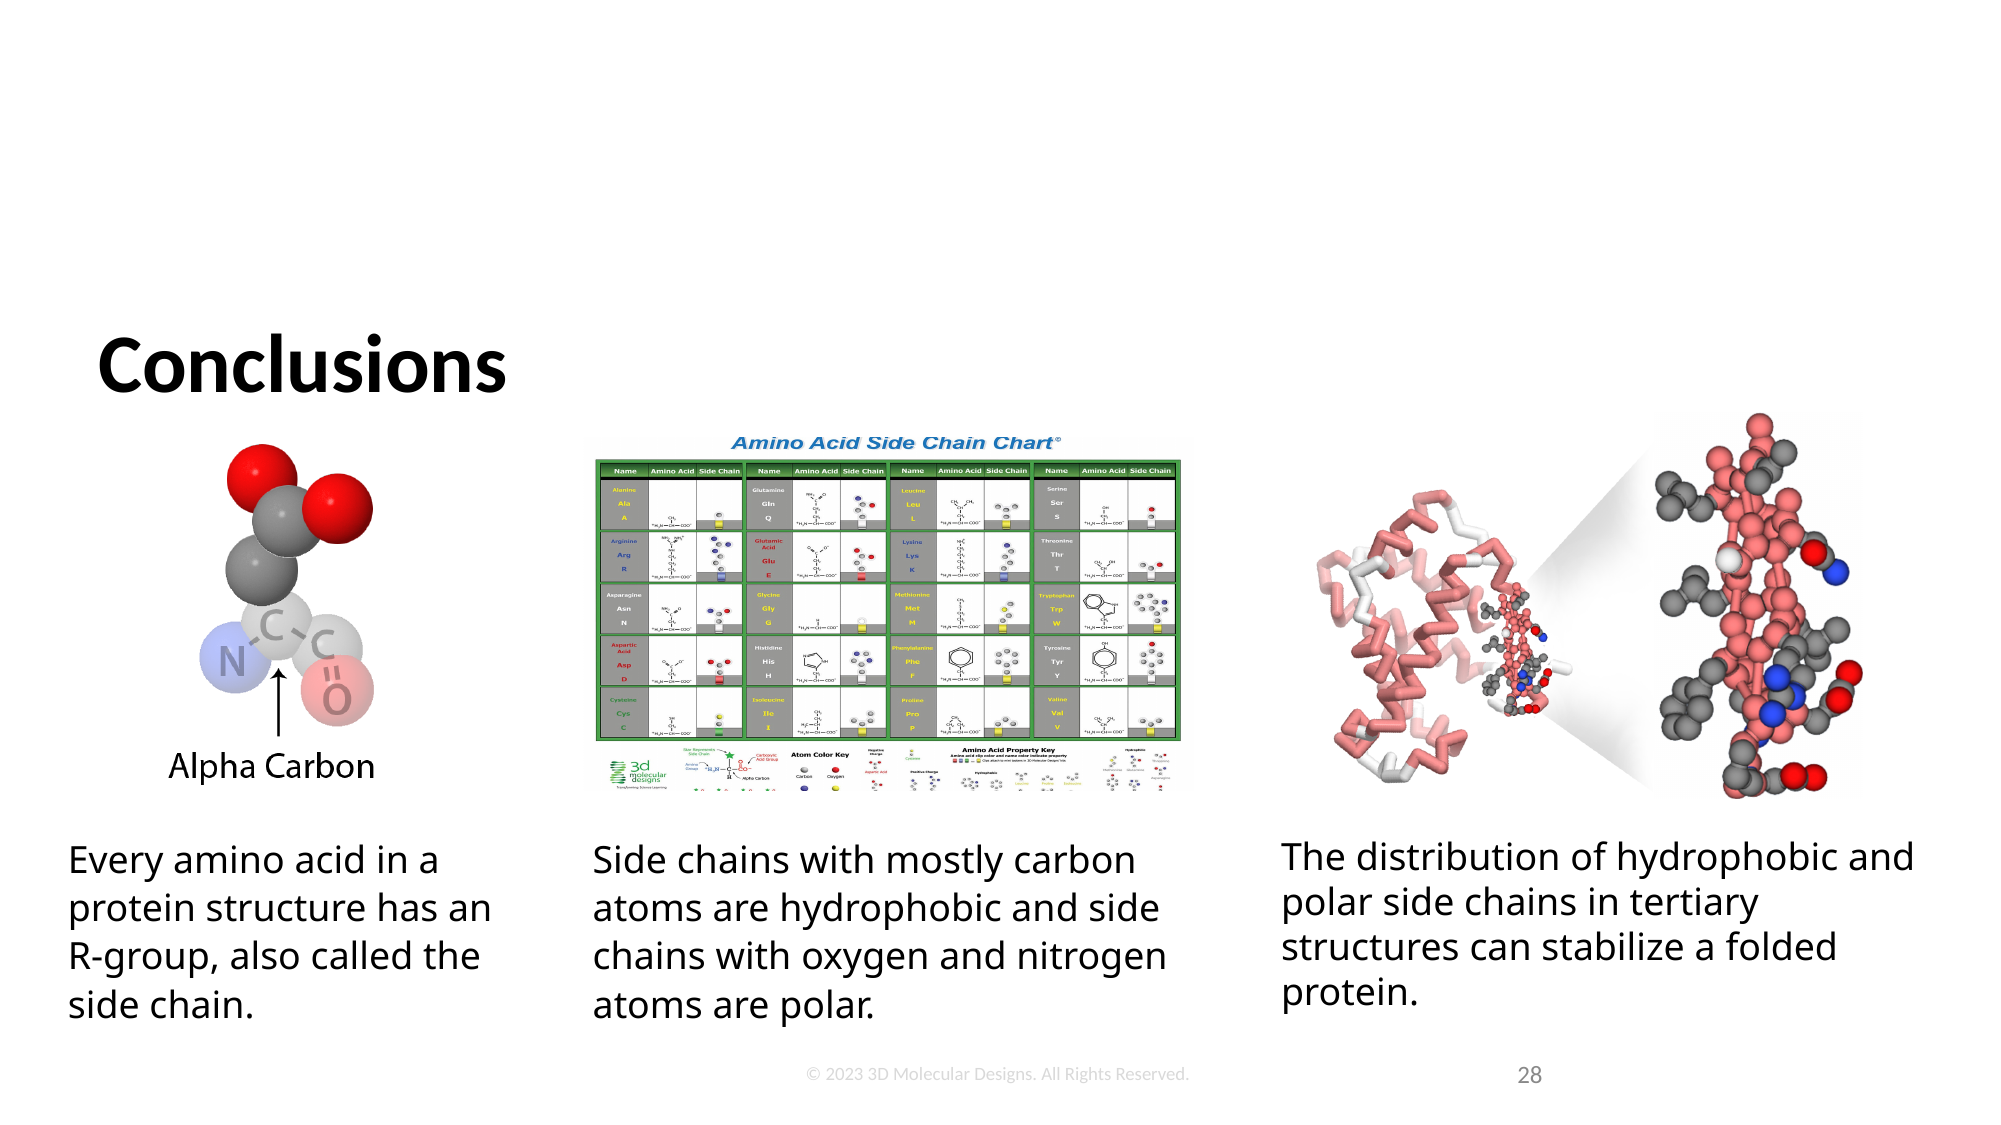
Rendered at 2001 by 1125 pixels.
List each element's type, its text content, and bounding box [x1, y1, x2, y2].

footer © 2023 3D Molecular Designs. All Rights Reserved. [662, 1042, 1338, 1103]
text_box The distribution of hydrophobic and polar side chains in tertiary structures can stabilize a folded protein. [1266, 825, 1948, 978]
slide_number 28 [1502, 1043, 1948, 1104]
text_box Side chains with mostly carbon atoms are hydrophobic and side chains with oxygen and nitrogen atoms are polar. [577, 825, 1237, 985]
text_box Conclusions [83, 284, 1477, 448]
picture [583, 437, 1194, 791]
picture [1297, 412, 1863, 799]
picture [160, 413, 388, 785]
text_box Every amino acid in a protein structure has an R-group, also called the side chain. [52, 825, 549, 985]
